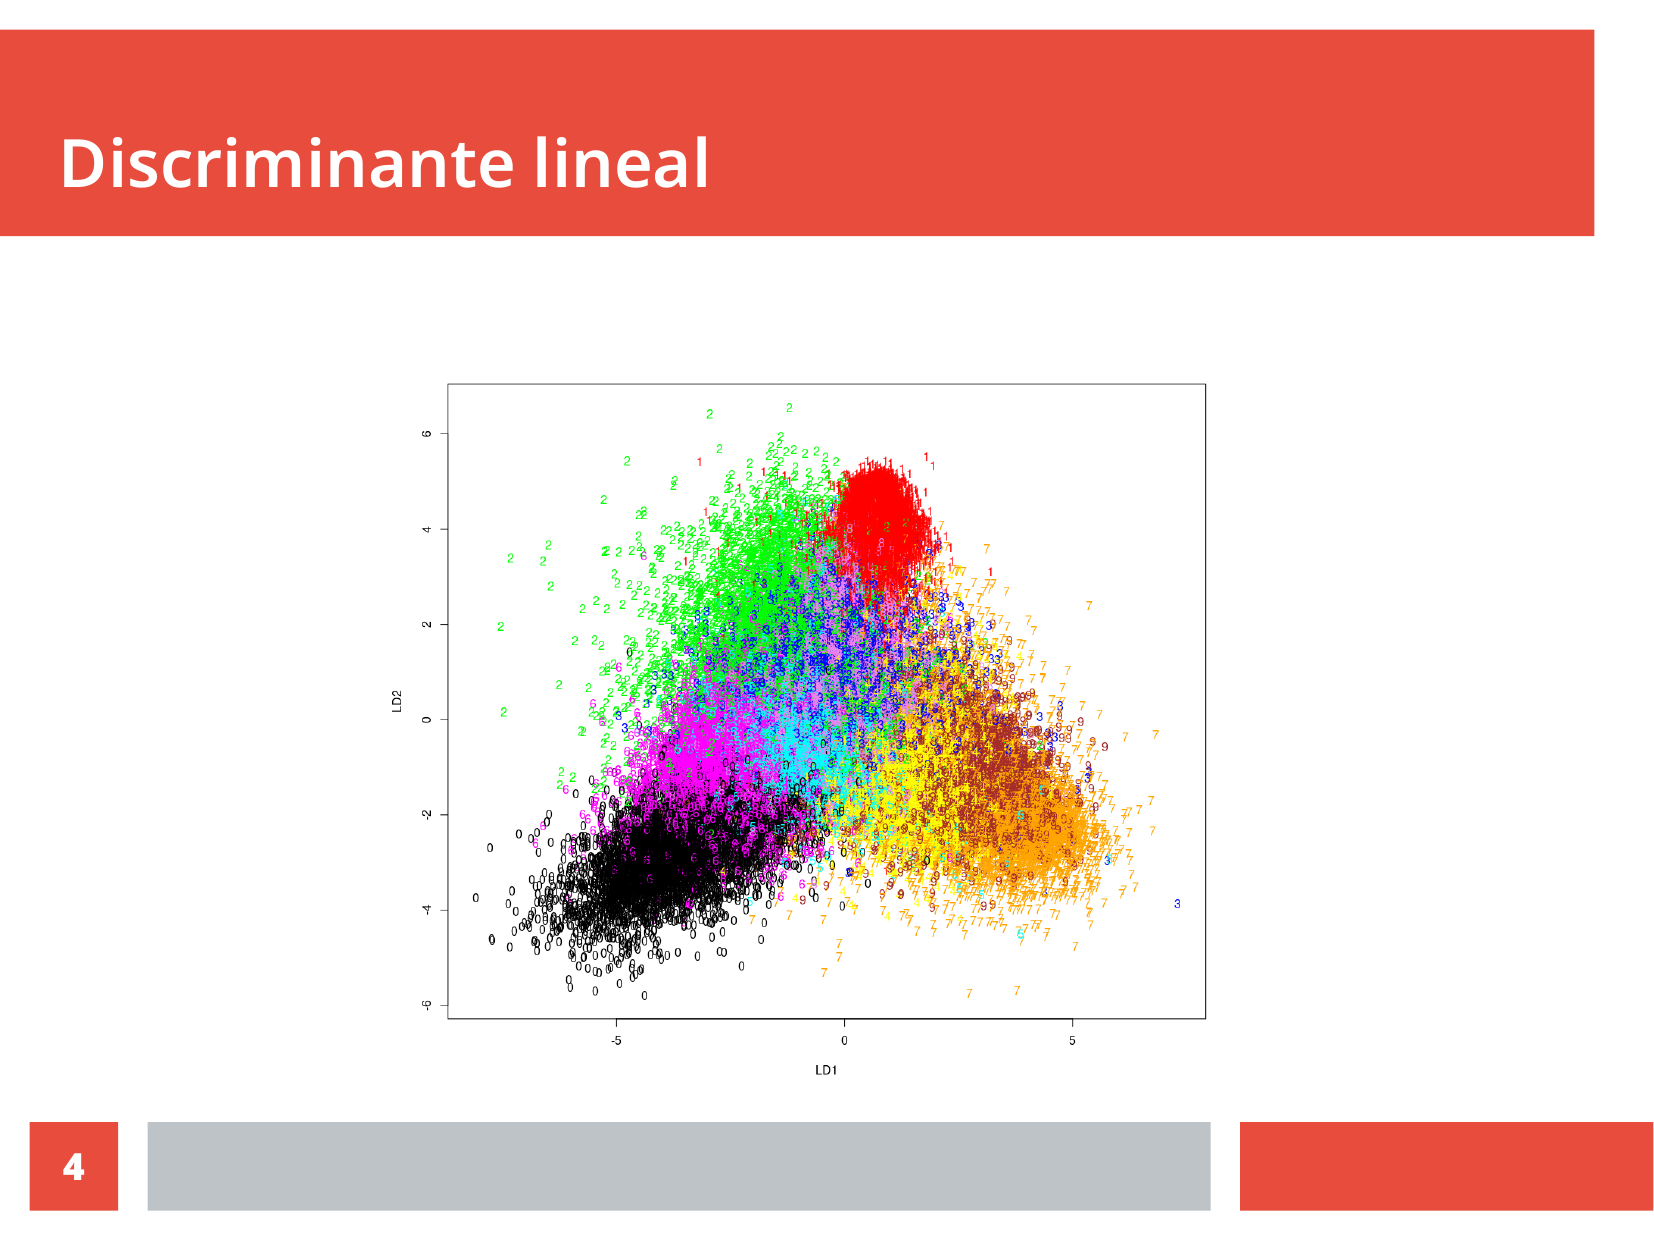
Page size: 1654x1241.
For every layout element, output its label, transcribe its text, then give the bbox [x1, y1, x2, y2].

title Discriminante lineal [59, 59, 1595, 207]
picture [388, 324, 1236, 1093]
